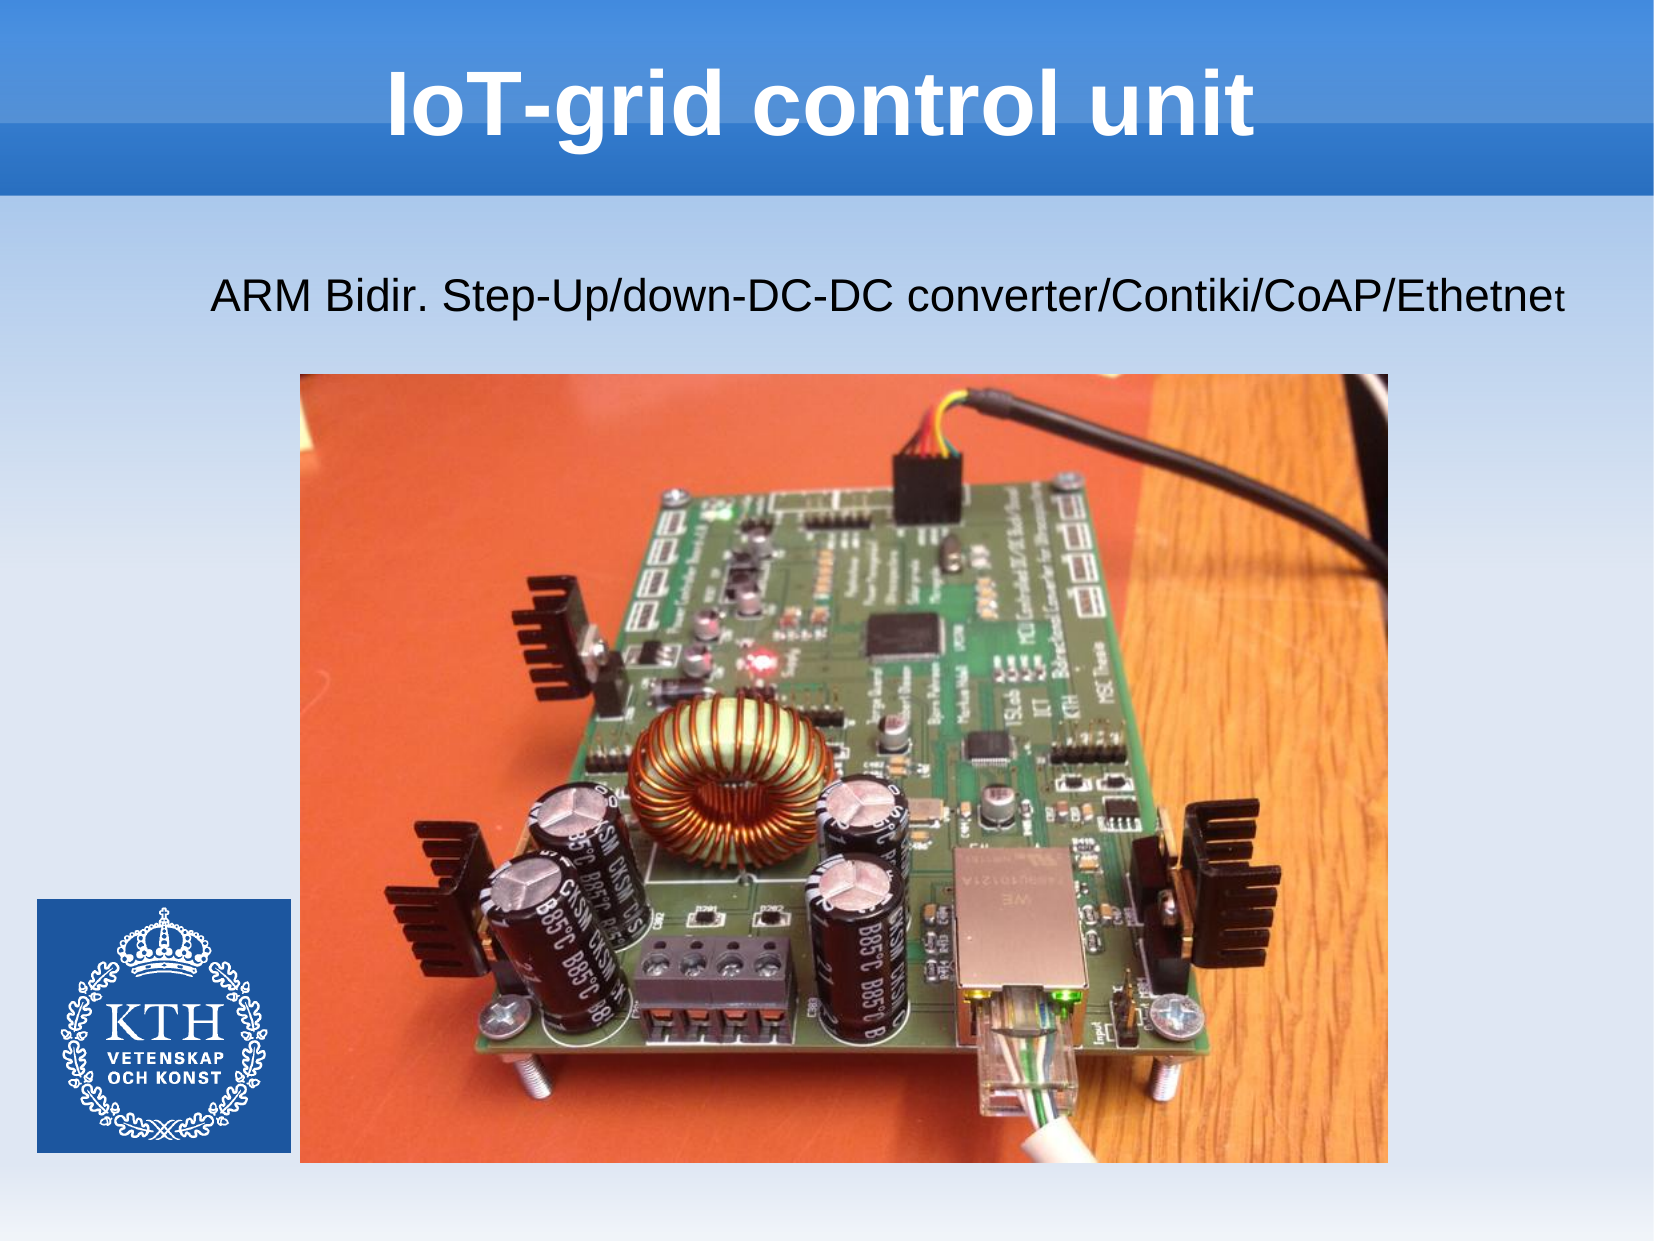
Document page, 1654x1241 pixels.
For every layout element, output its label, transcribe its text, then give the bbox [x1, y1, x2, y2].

picture [0, 0, 1654, 1241]
text_box ARM Bidir. Step-Up/down-DC-DC converter/Contiki/CoAP/Ethetnet [195, 262, 1581, 329]
title IoT-grid control unit [76, 0, 1565, 208]
